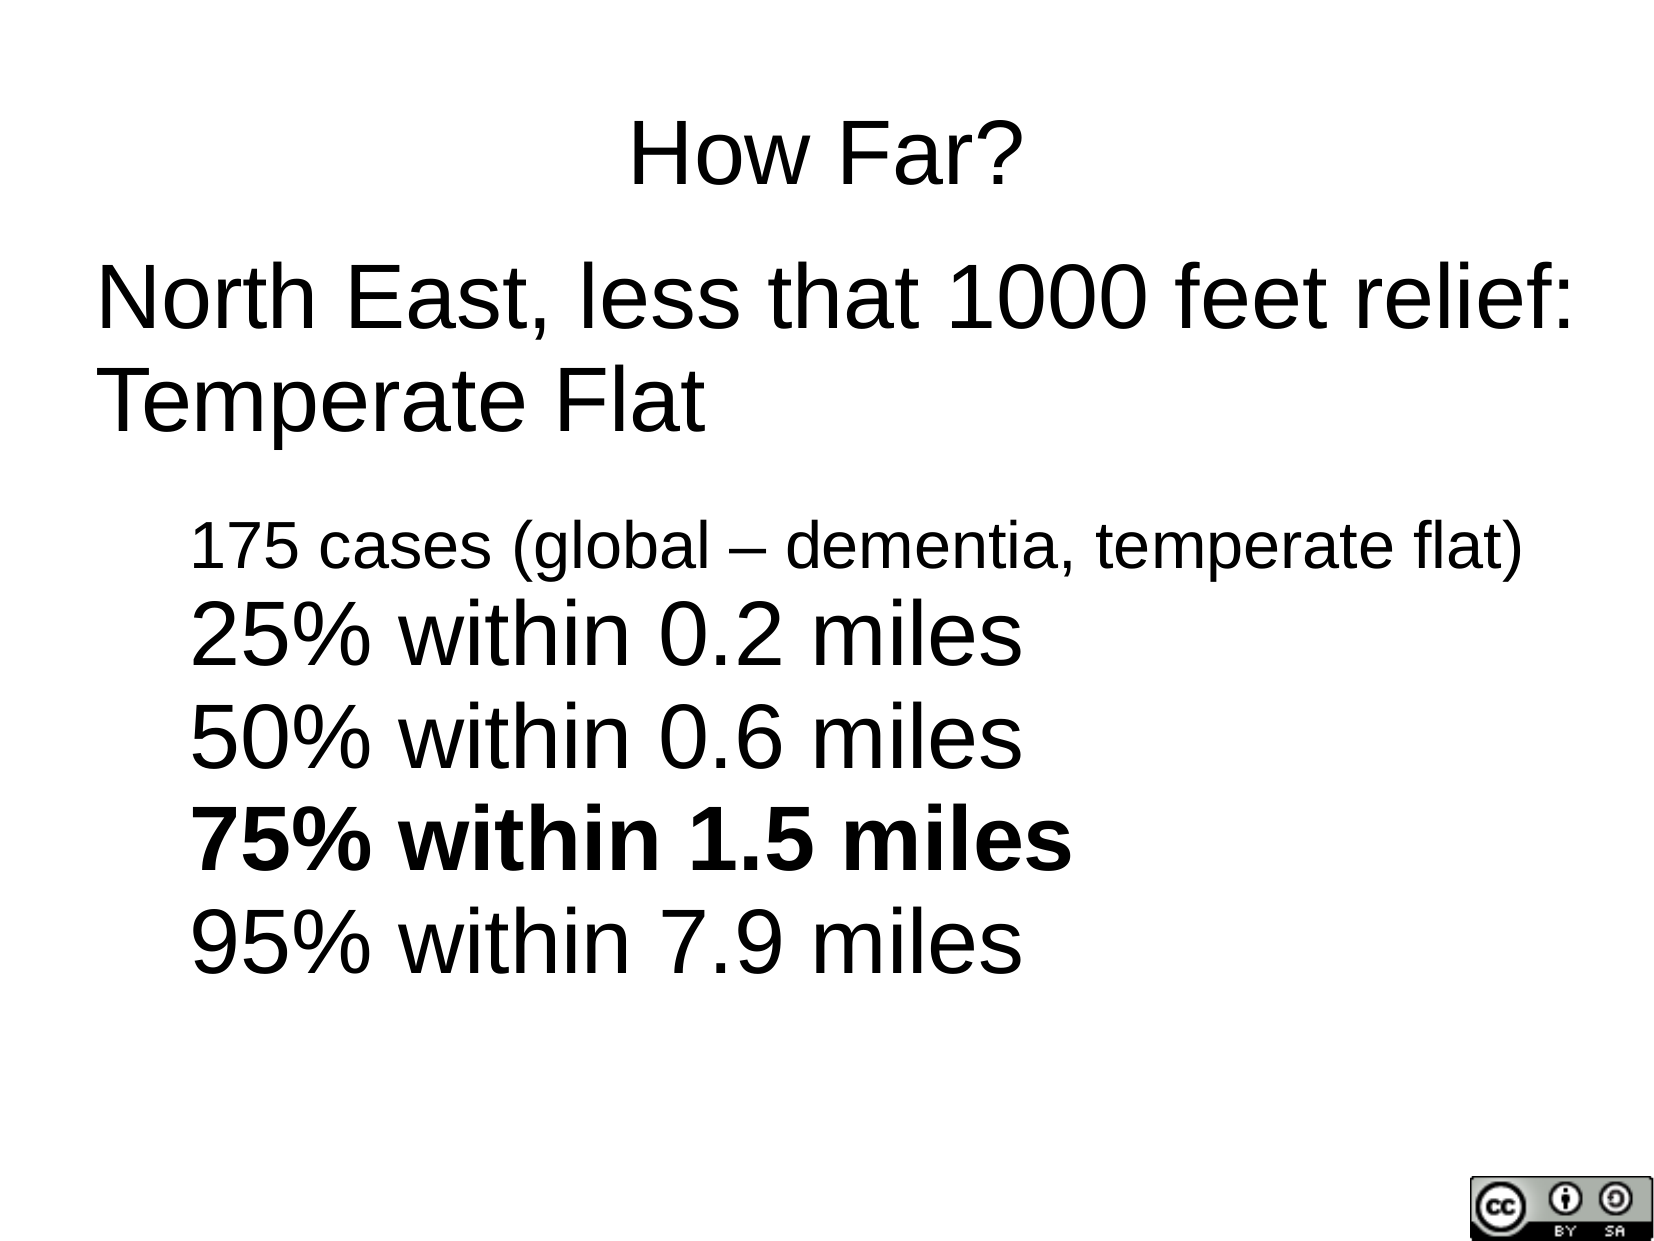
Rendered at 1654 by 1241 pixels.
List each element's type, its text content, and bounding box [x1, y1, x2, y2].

picture [1470, 1176, 1654, 1241]
text_box 50% within 0.6 miles [189, 685, 1027, 787]
text_box North East, less that 1000 feet relief: Temperate Flat [94, 245, 1606, 451]
title How Far? [82, 49, 1571, 257]
text_box 175 cases (global – dementia, temperate flat) [189, 507, 1533, 583]
text_box 25% within 0.2 miles [189, 582, 1027, 685]
text_box 95% within 7.9 miles [189, 890, 1027, 993]
text_box 75% within 1.5 miles [189, 787, 1077, 891]
